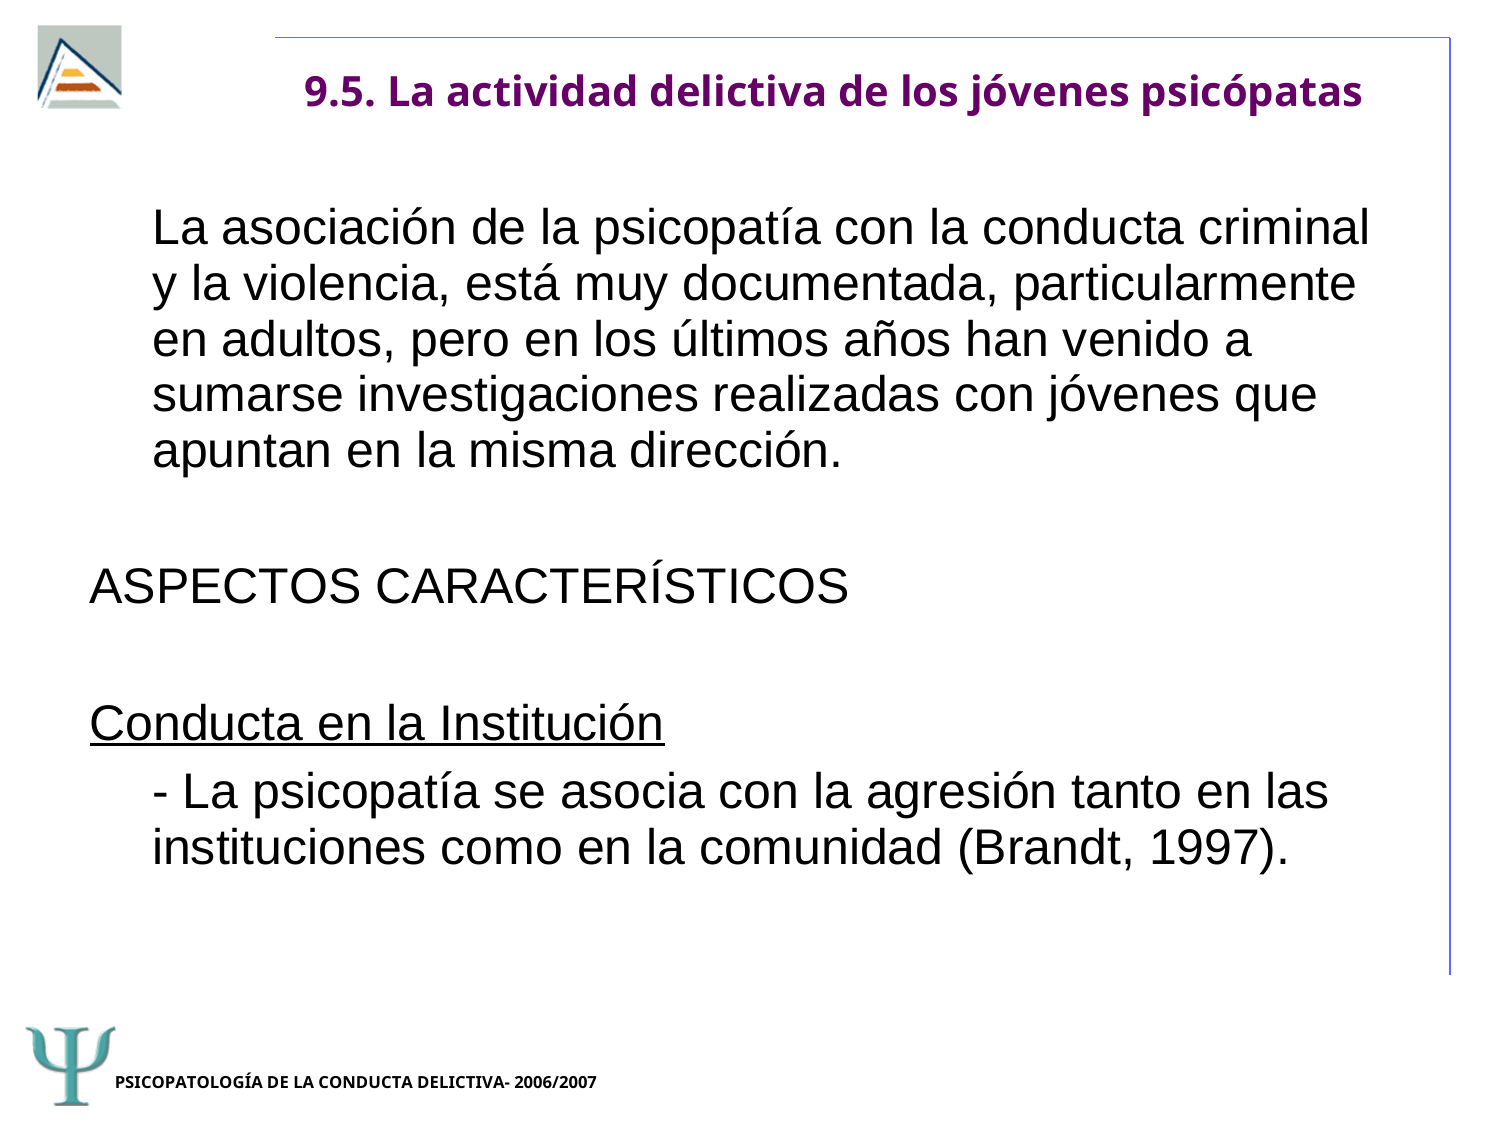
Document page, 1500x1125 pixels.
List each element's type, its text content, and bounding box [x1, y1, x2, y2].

picture [37, 24, 122, 109]
title 9.5. La actividad delictiva de los jóvenes psicópatas [265, 50, 1404, 130]
picture [24, 1024, 75, 1106]
list La asociación de la psicopatía con la conducta criminal y la violencia, está muy documentada, particularmente en adultos, pero en los últimos años han venido a sumarse investigaciones realizadas con jóvenes que apuntan en la misma dirección. ASPECTOS CARACTERÍSTICOS Conducta en la Institución - La psicopatía se asocia con la agresión tanto en las instituciones como en la comunidad (Brandt, 1997). [75, 137, 1426, 1125]
